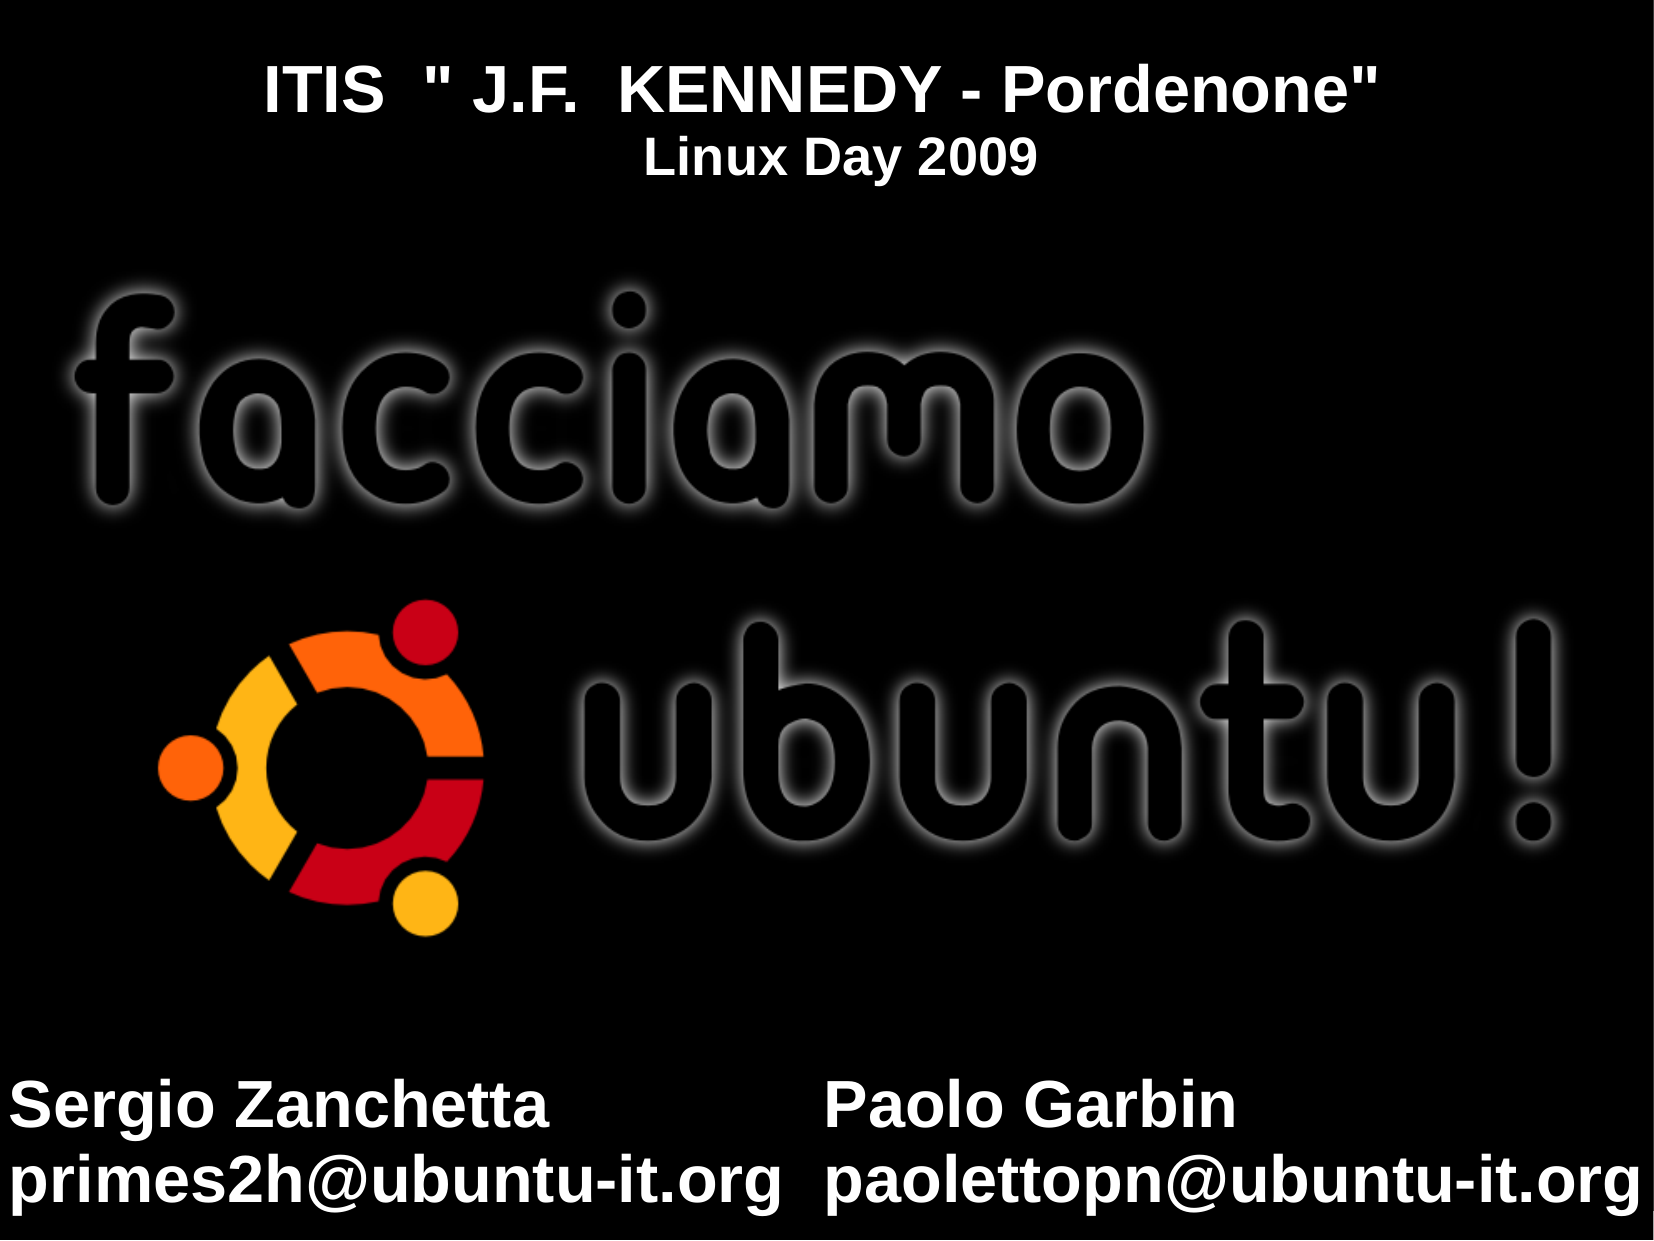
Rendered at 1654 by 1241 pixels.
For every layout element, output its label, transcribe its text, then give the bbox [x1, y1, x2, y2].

text_box Paolo Garbin paolettopn@ubuntu-it.org [851, 1060, 1654, 1225]
picture [0, 0, 1654, 1060]
text_box ITIS " J.F. KENNEDY - Pordenone" Linux Day 2009 [88, 44, 1595, 195]
text_box Sergio Zanchetta primes2h@ubuntu-it.org [0, 1060, 851, 1225]
